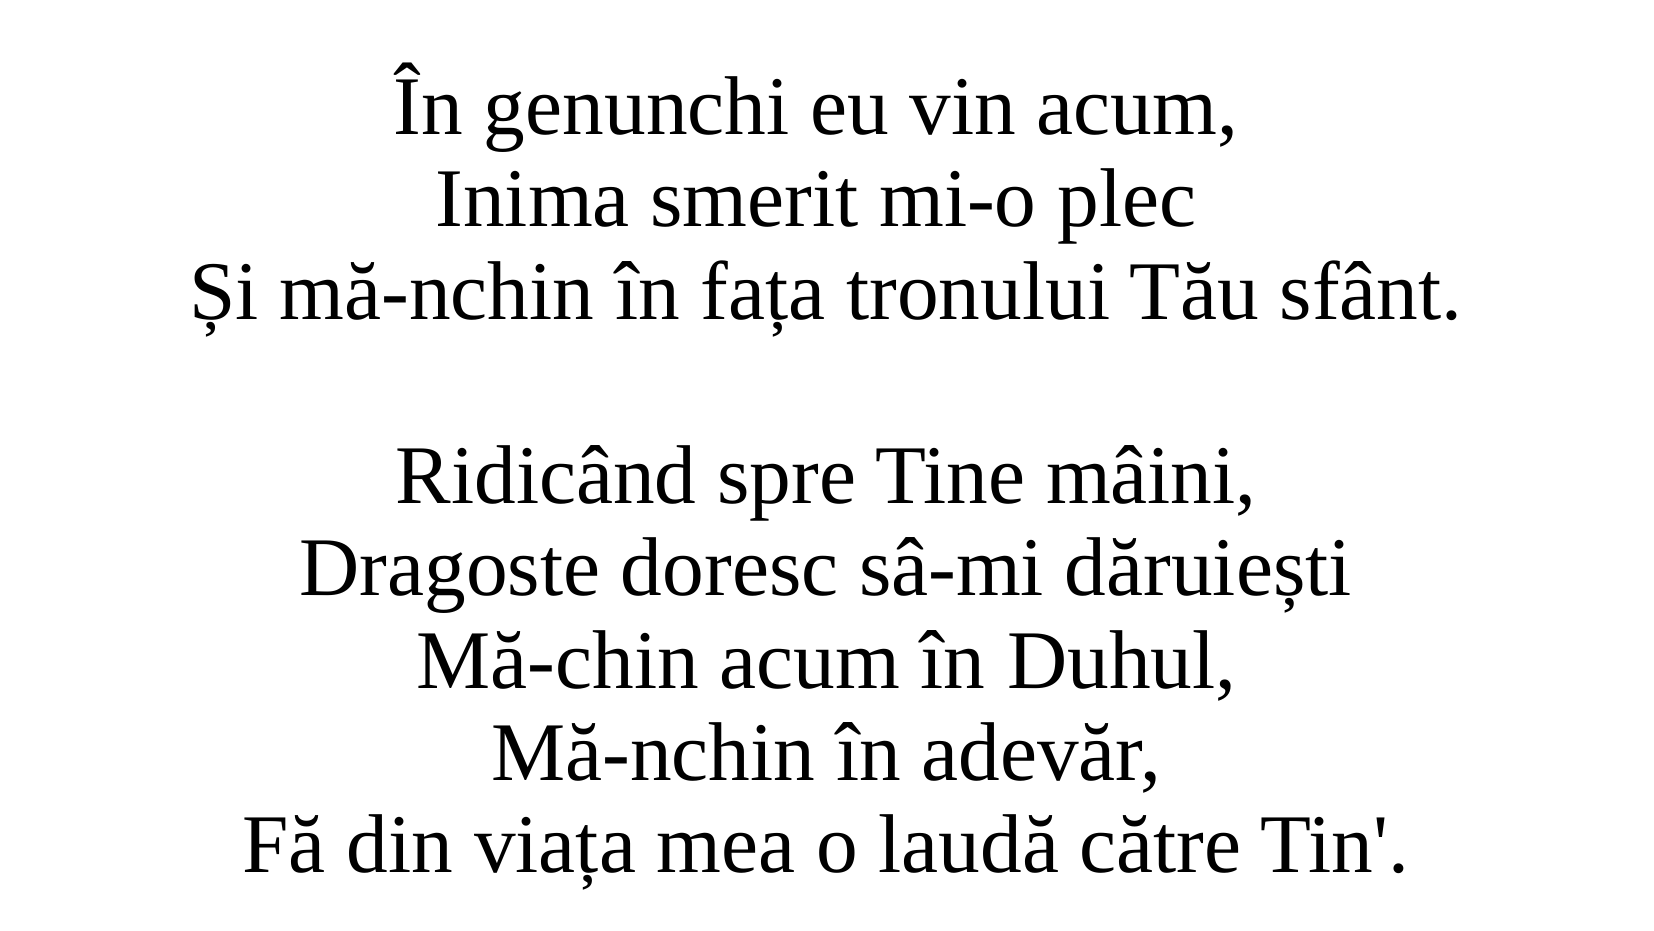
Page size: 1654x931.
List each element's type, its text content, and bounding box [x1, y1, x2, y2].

subtitle În genunchi eu vin acum, Inima smerit mi-o plec Și mă-nchin în fața tronului Tău sfânt. Ridicând spre Tine mâini, Dragoste doresc sâ-mi dăruiești Mă-chin acum în Duhul, Mă-nchin în adevăr, Fă din viața mea o laudă către Tin'. [165, 60, 1489, 891]
